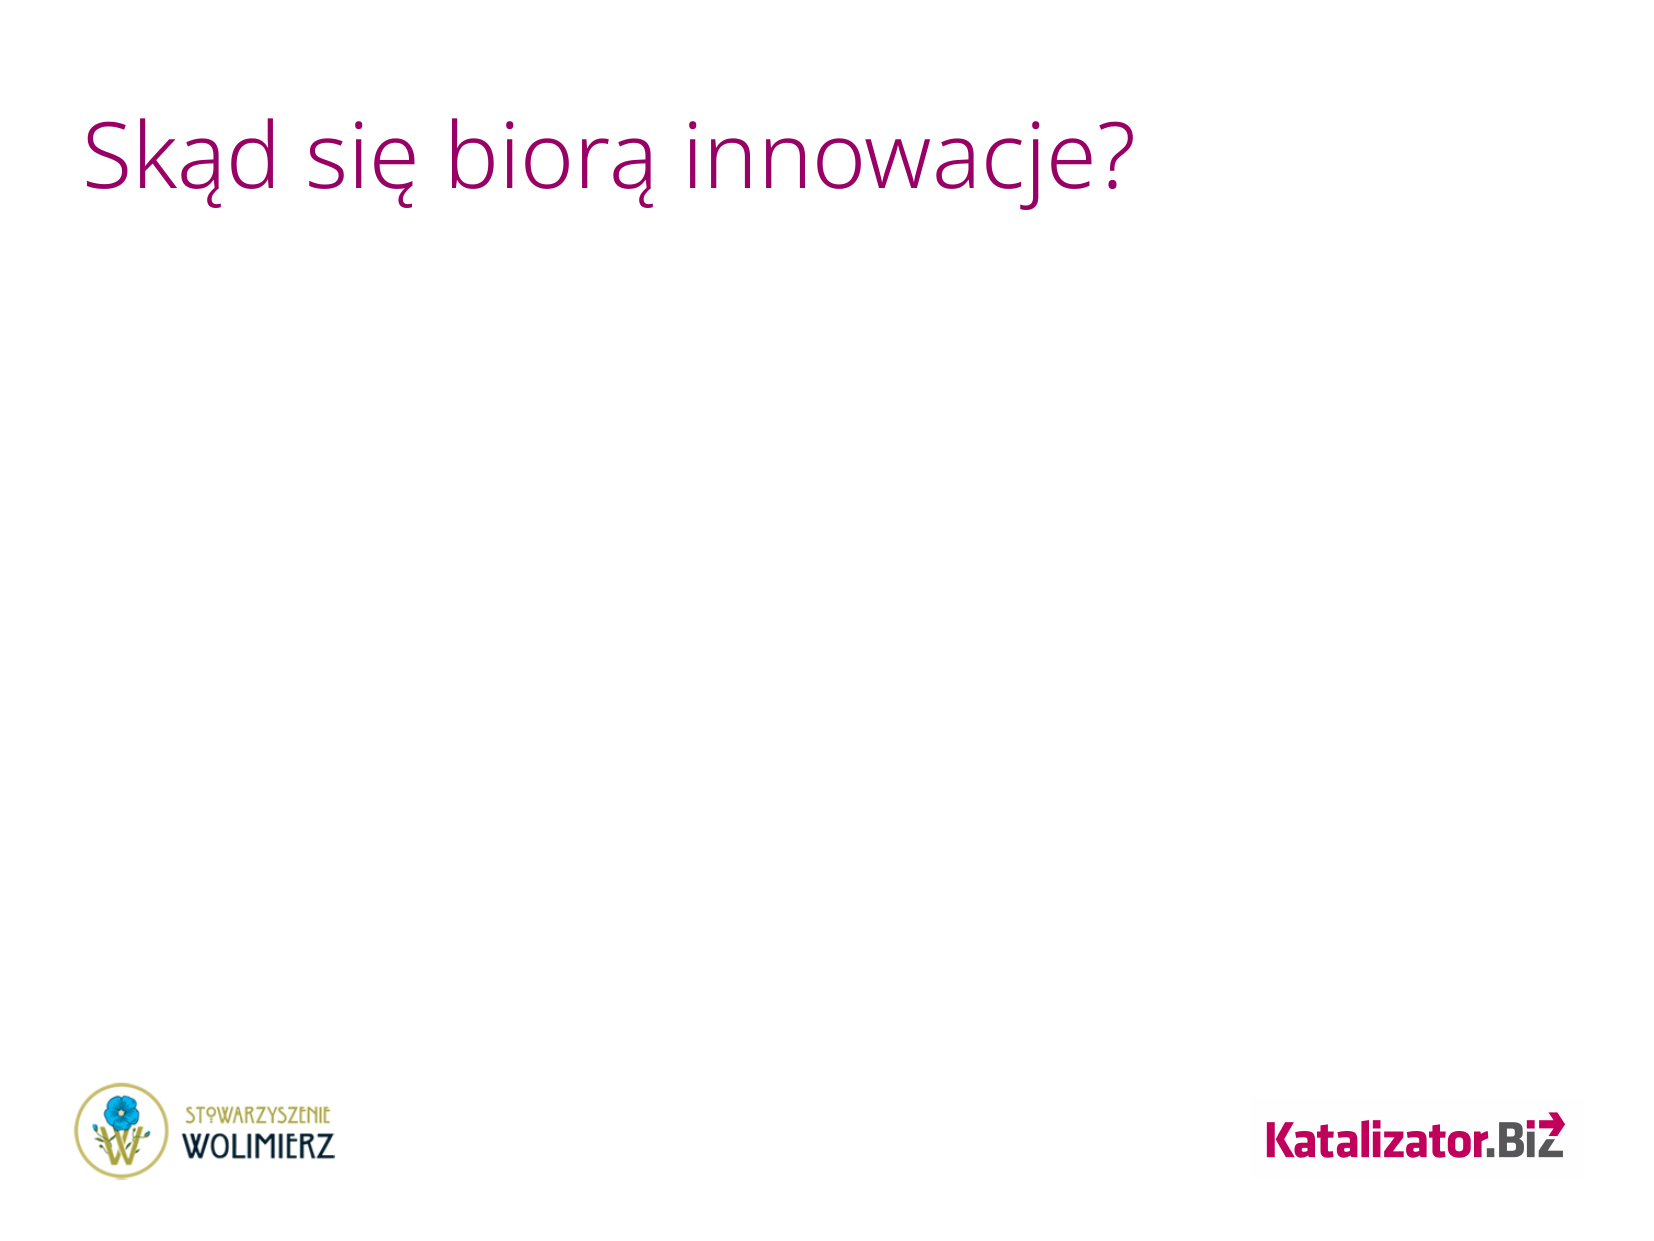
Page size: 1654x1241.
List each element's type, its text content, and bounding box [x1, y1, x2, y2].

title Skąd się biorą innowacje? [82, 49, 1571, 257]
picture [68, 1066, 343, 1198]
picture [1251, 1098, 1585, 1178]
